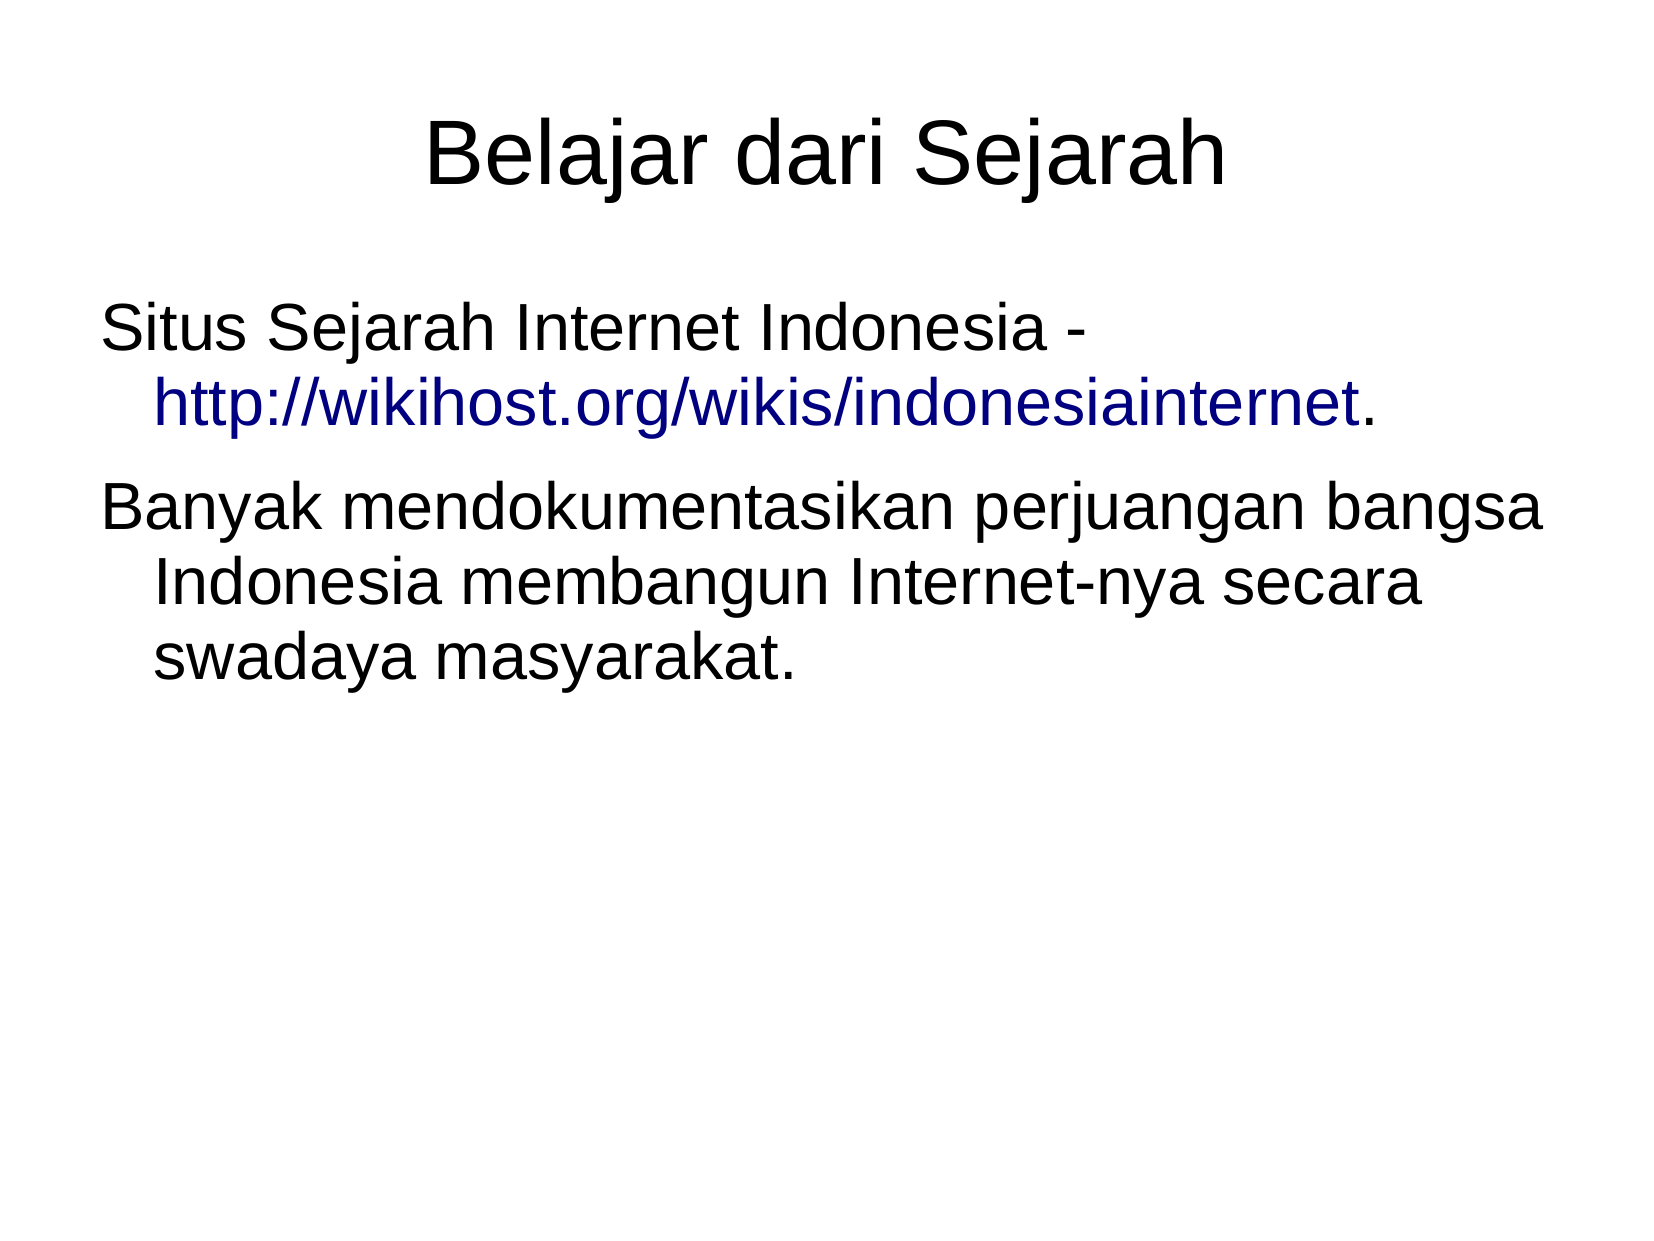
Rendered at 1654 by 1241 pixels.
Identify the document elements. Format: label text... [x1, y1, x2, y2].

title Belajar dari Sejarah [82, 56, 1571, 250]
list Situs Sejarah Internet Indonesia - http://wikihost.org/wikis/indonesiainternet. Banyak mendokumentasikan perjuangan bangsa Indonesia membangun Internet-nya secara swadaya masyarakat. [82, 290, 1571, 1094]
